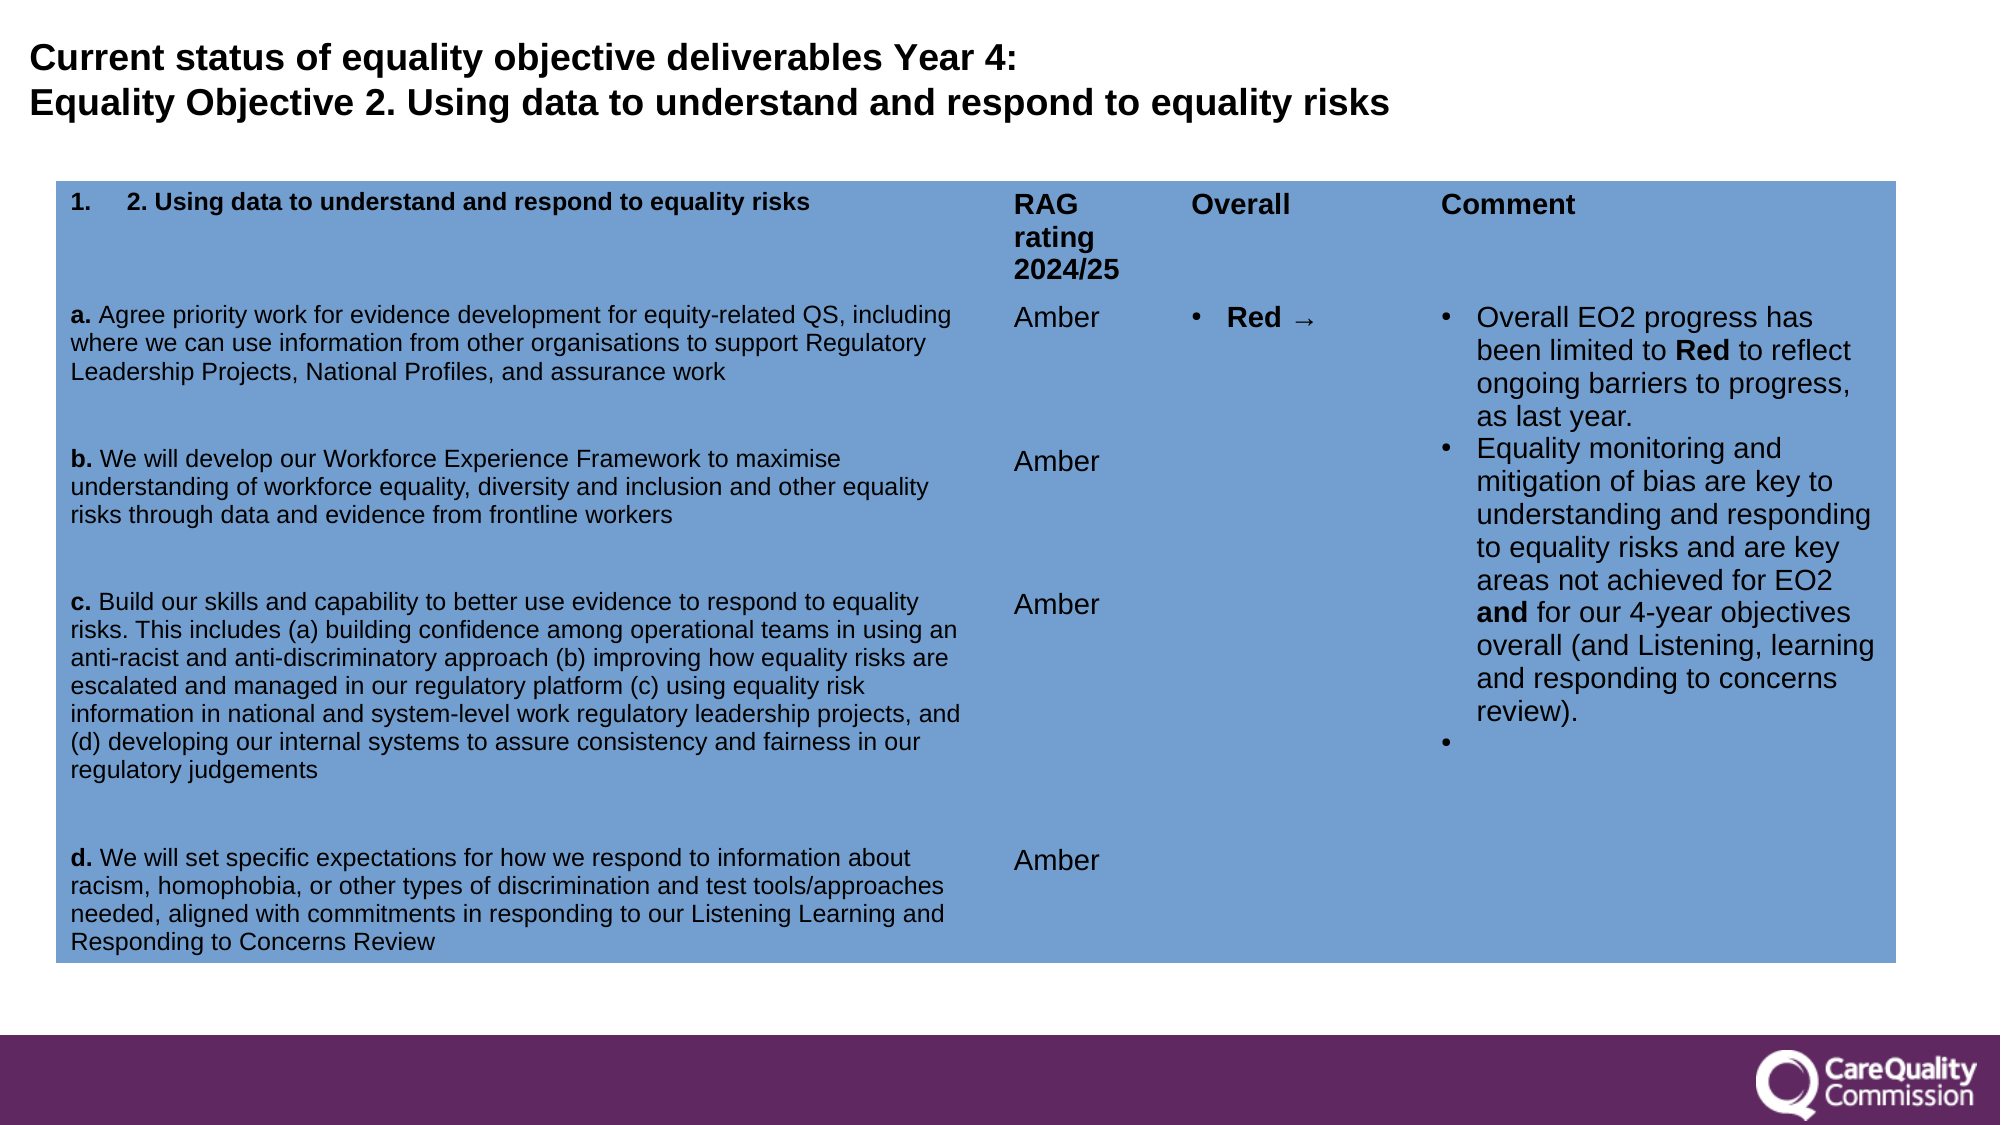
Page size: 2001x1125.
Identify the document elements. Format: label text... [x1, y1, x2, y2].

list [29, 84, 1970, 958]
table_cell b. We will develop our Workforce Experience Framework to maximise understanding of workforce equality, diversity and inclusion and other equality risks through data and evidence from frontline workers [56, 437, 999, 581]
table_cell Red → [1177, 294, 1427, 963]
table_header 2. Using data to understand and respond to equality risks [56, 181, 999, 294]
table_cell Amber [999, 836, 1177, 963]
title Current status of equality objective deliverables Year 4: Equality Objective 2. Using data to understand and respond to equality risks [14, 25, 1969, 145]
table_cell Amber [999, 294, 1177, 437]
table_cell Amber [999, 581, 1177, 836]
table_header Overall [1177, 181, 1427, 294]
table_cell Overall EO2 progress has been limited to Red to reflect ongoing barriers to progress, as last year. Equality monitoring and mitigation of bias are key to understanding and responding to equality risks and are key areas not achieved for EO2 and for our 4-year objectives overall (and Listening, learning and responding to concerns review). [1427, 294, 1896, 963]
table_header RAG rating 2024/25 [999, 181, 1177, 294]
table_cell Amber [999, 437, 1177, 581]
table_header Comment [1427, 181, 1896, 294]
table_cell a. Agree priority work for evidence development for equity-related QS, including where we can use information from other organisations to support Regulatory Leadership Projects, National Profiles, and assurance work [56, 294, 999, 437]
table_cell d. We will set specific expectations for how we respond to information about racism, homophobia, or other types of discrimination and test tools/approaches needed, aligned with commitments in responding to our Listening Learning and Responding to Concerns Review [56, 836, 999, 963]
table_cell c. Build our skills and capability to better use evidence to respond to equality risks. This includes (a) building confidence among operational teams in using an anti-racist and anti-discriminatory approach (b) improving how equality risks are escalated and managed in our regulatory platform (c) using equality risk information in national and system-level work regulatory leadership projects, and (d) developing our internal systems to assure consistency and fairness in our regulatory judgements [56, 581, 999, 836]
